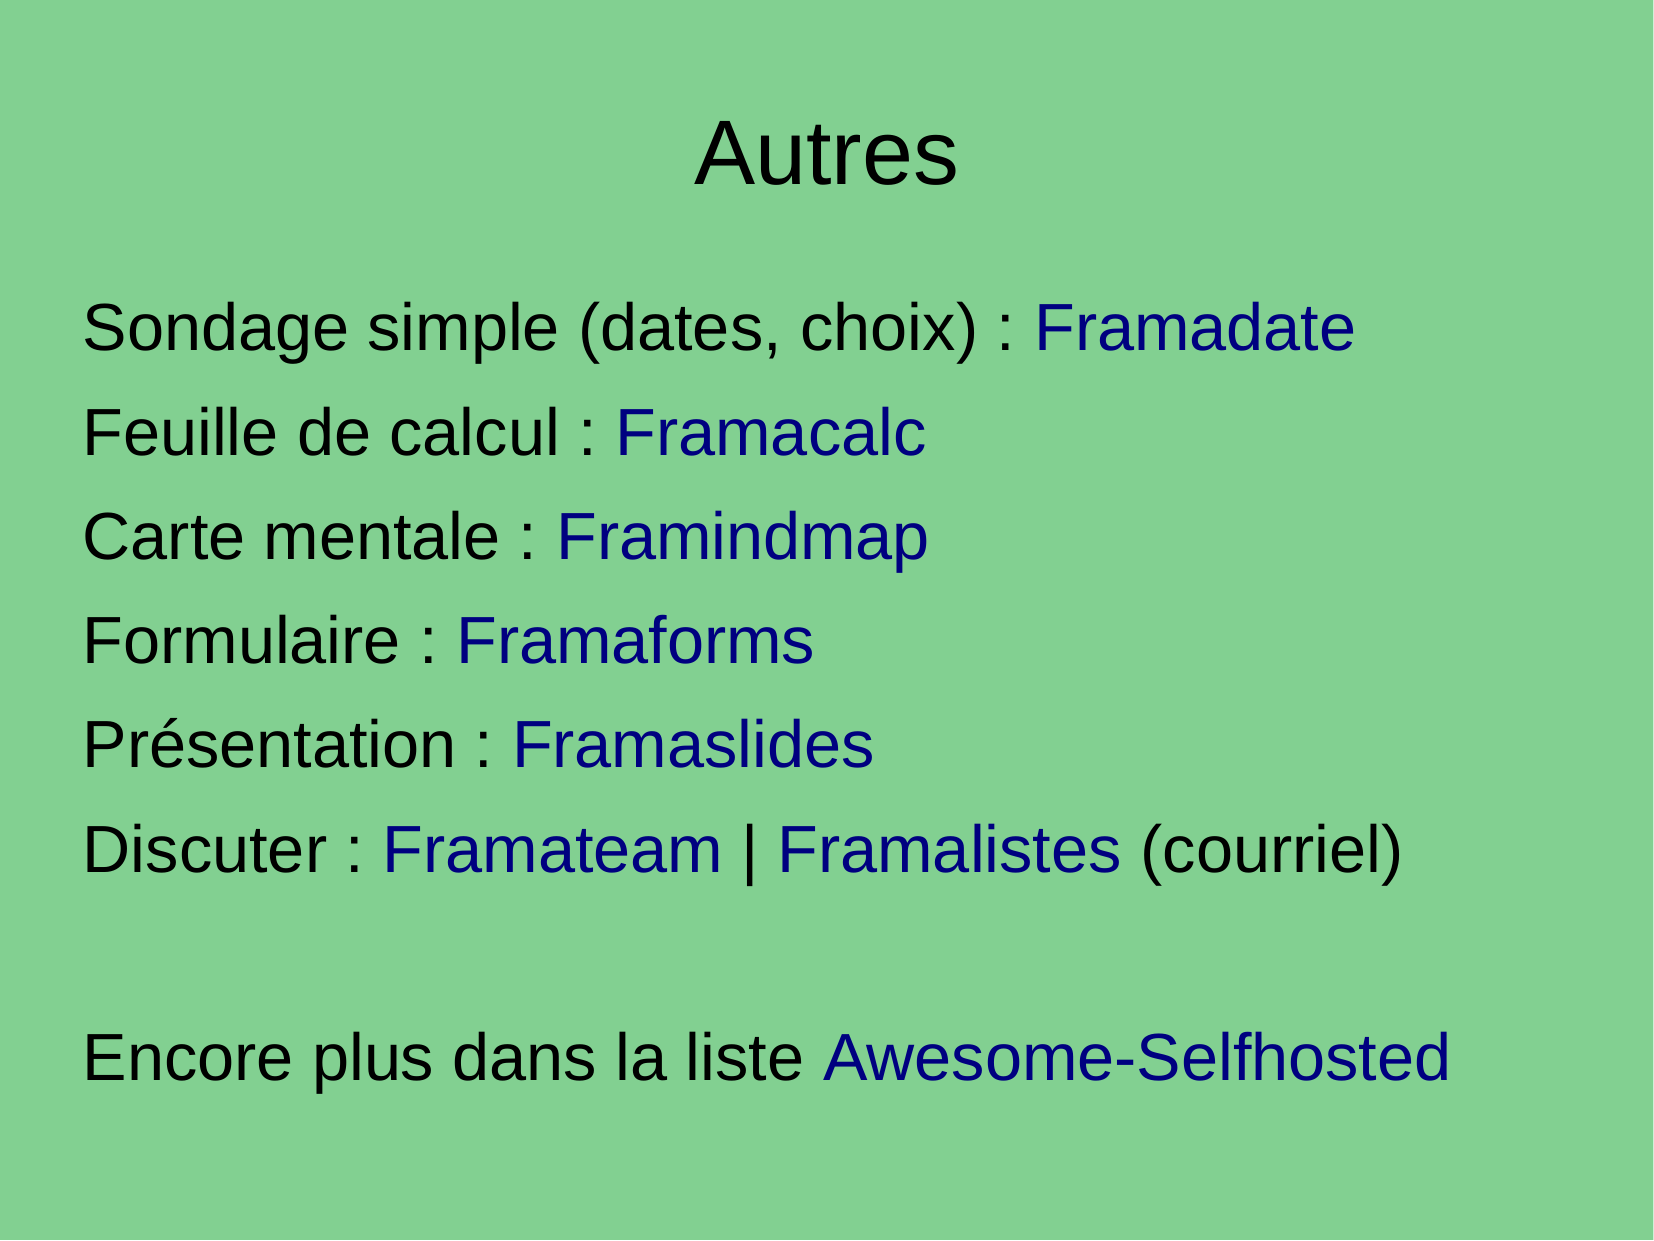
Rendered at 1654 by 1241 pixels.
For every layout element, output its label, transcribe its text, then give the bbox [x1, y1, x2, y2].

title Autres [82, 49, 1571, 257]
list Sondage simple (dates, choix) : Framadate Feuille de calcul : Framacalc Carte mentale : Framindmap Formulaire : Framaforms Présentation : Framaslides Discuter : Framateam | Framalistes (courriel) Encore plus dans la liste Awesome-Selfhosted [82, 290, 1571, 1186]
